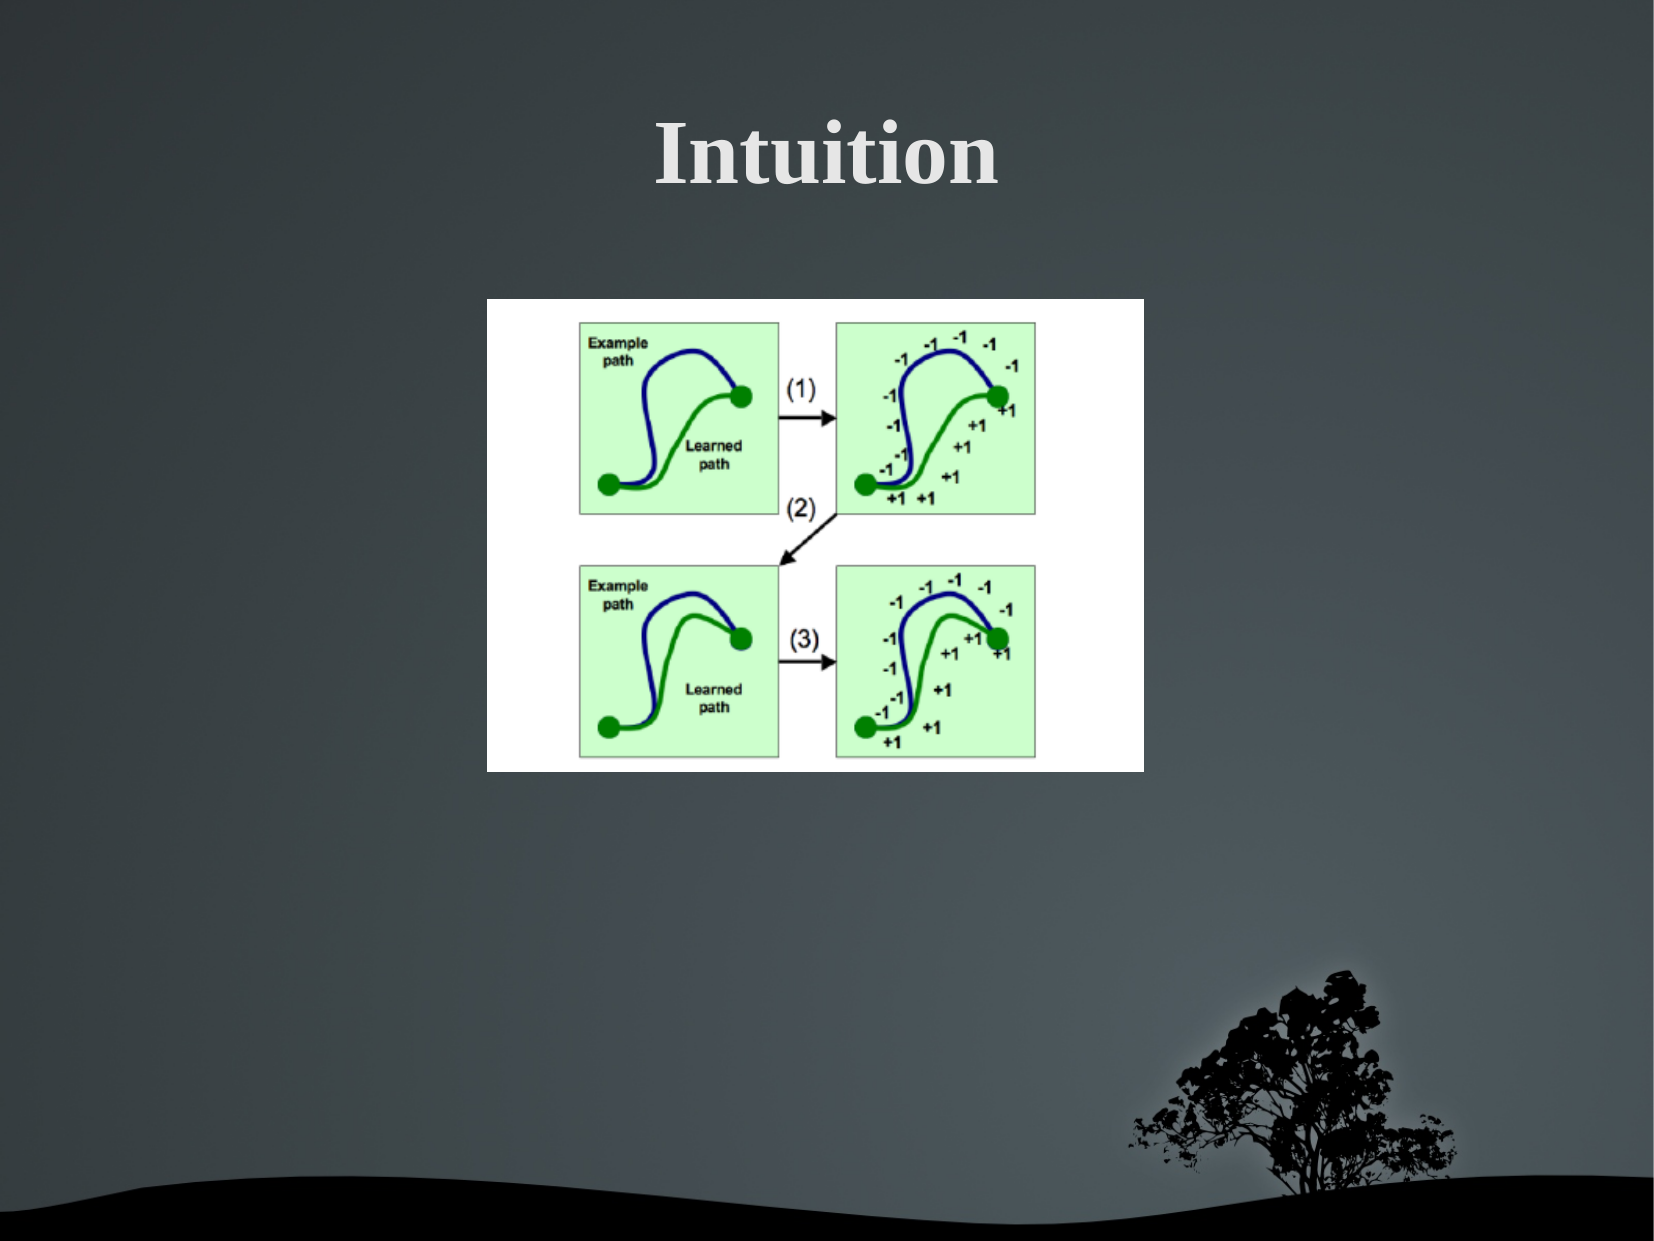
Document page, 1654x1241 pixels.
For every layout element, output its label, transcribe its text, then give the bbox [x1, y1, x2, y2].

picture [0, 0, 1654, 1241]
title Intuition [82, 56, 1571, 250]
